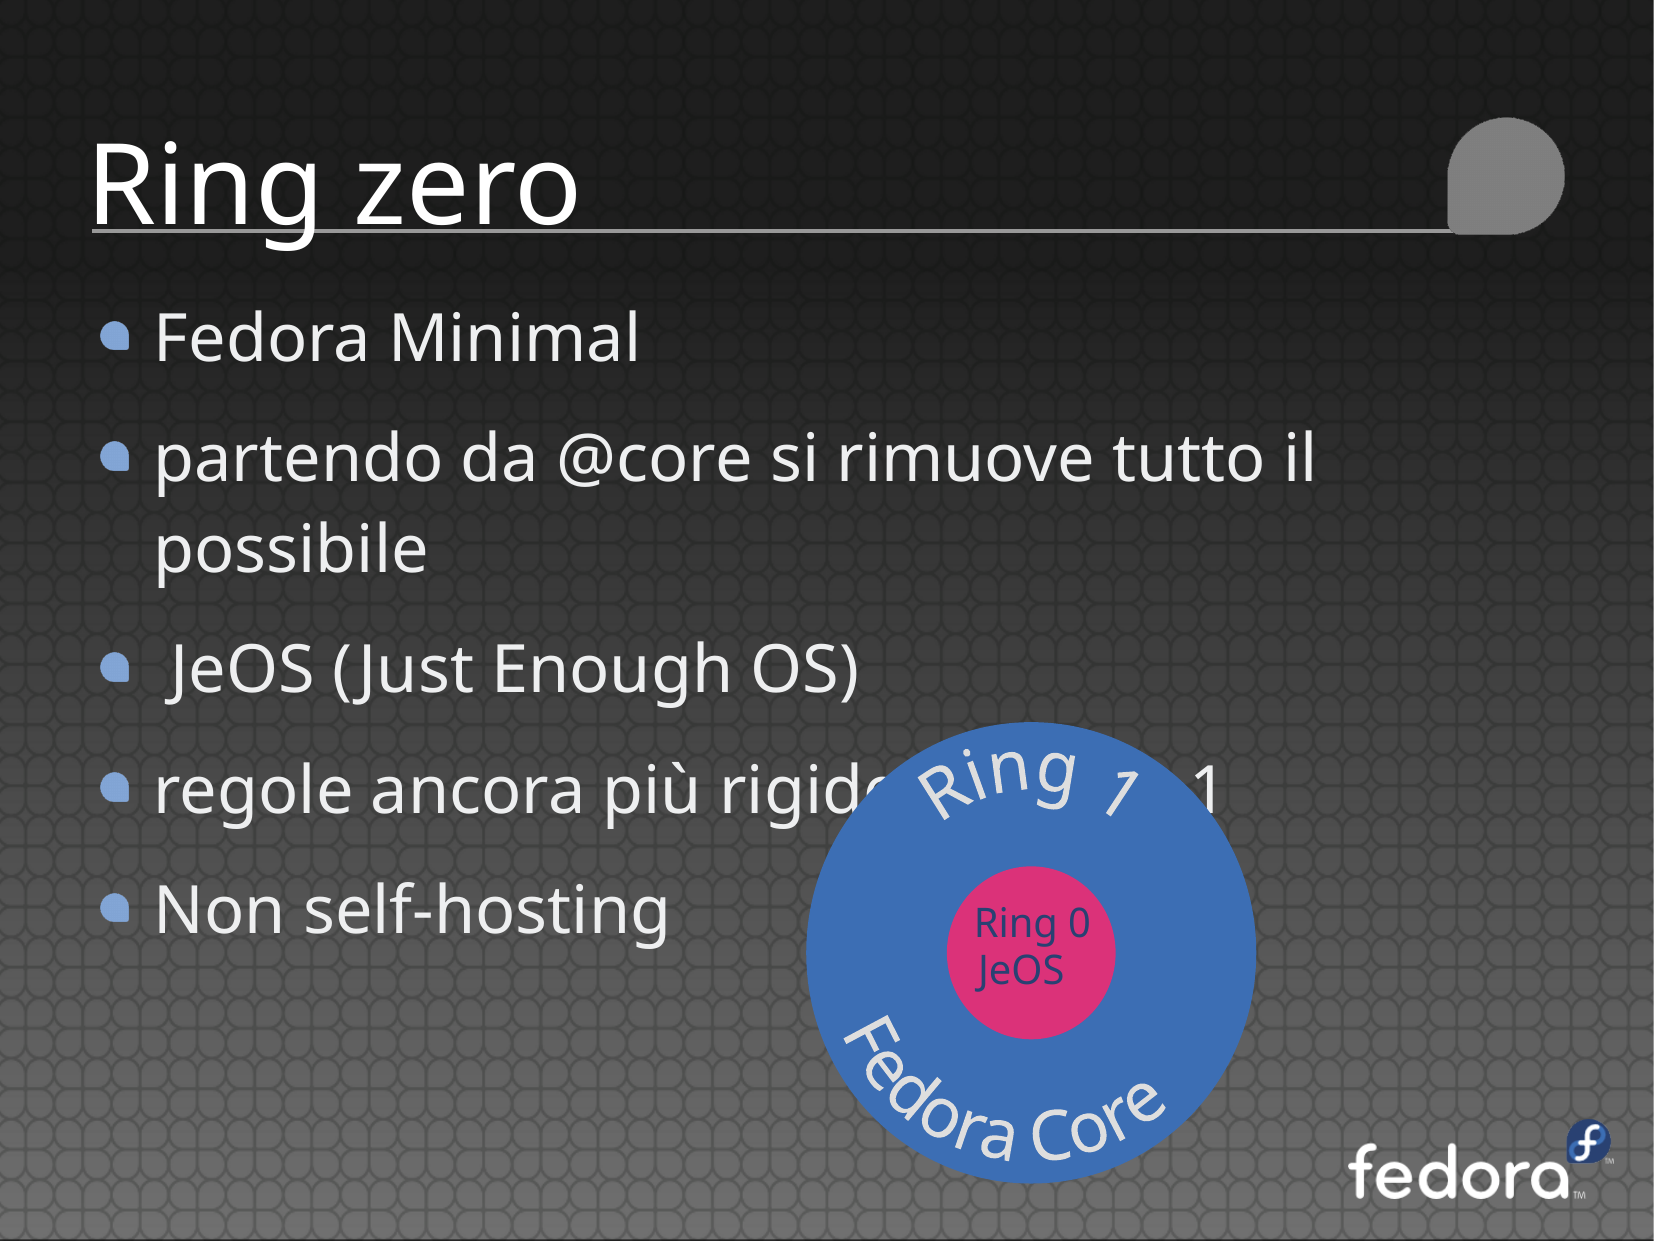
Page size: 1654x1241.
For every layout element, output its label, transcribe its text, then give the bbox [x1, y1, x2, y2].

list Fedora Minimal partendo da @core si rimuove tutto il possibile JeOS (Just Enough OS) regole ancora più rigide del Ring 1 Non self-hosting [82, 290, 1571, 1109]
picture [0, 0, 1654, 1241]
title Ring zero [86, 112, 1576, 249]
